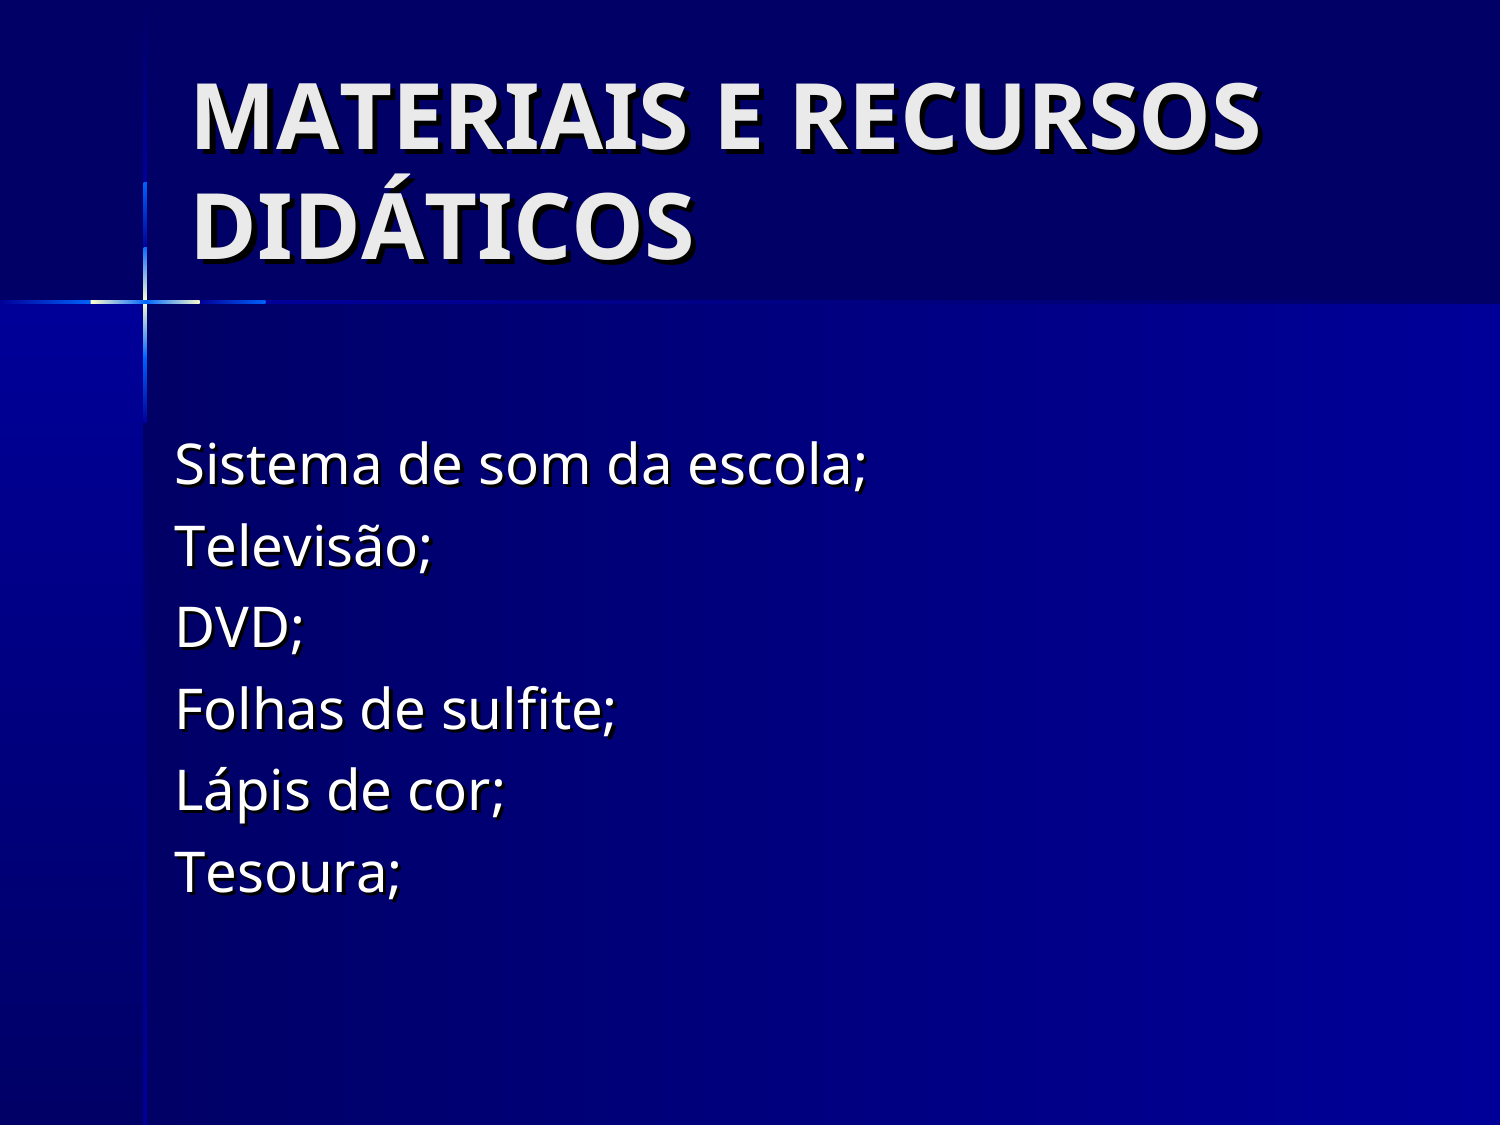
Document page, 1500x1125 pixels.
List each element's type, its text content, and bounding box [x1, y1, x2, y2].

title MATERIAIS E RECURSOS DIDÁTICOS [174, 49, 1413, 285]
list Sistema de som da escola; Televisão; DVD; Folhas de sulfite; Lápis de cor; Tesoura; [159, 420, 1397, 1096]
